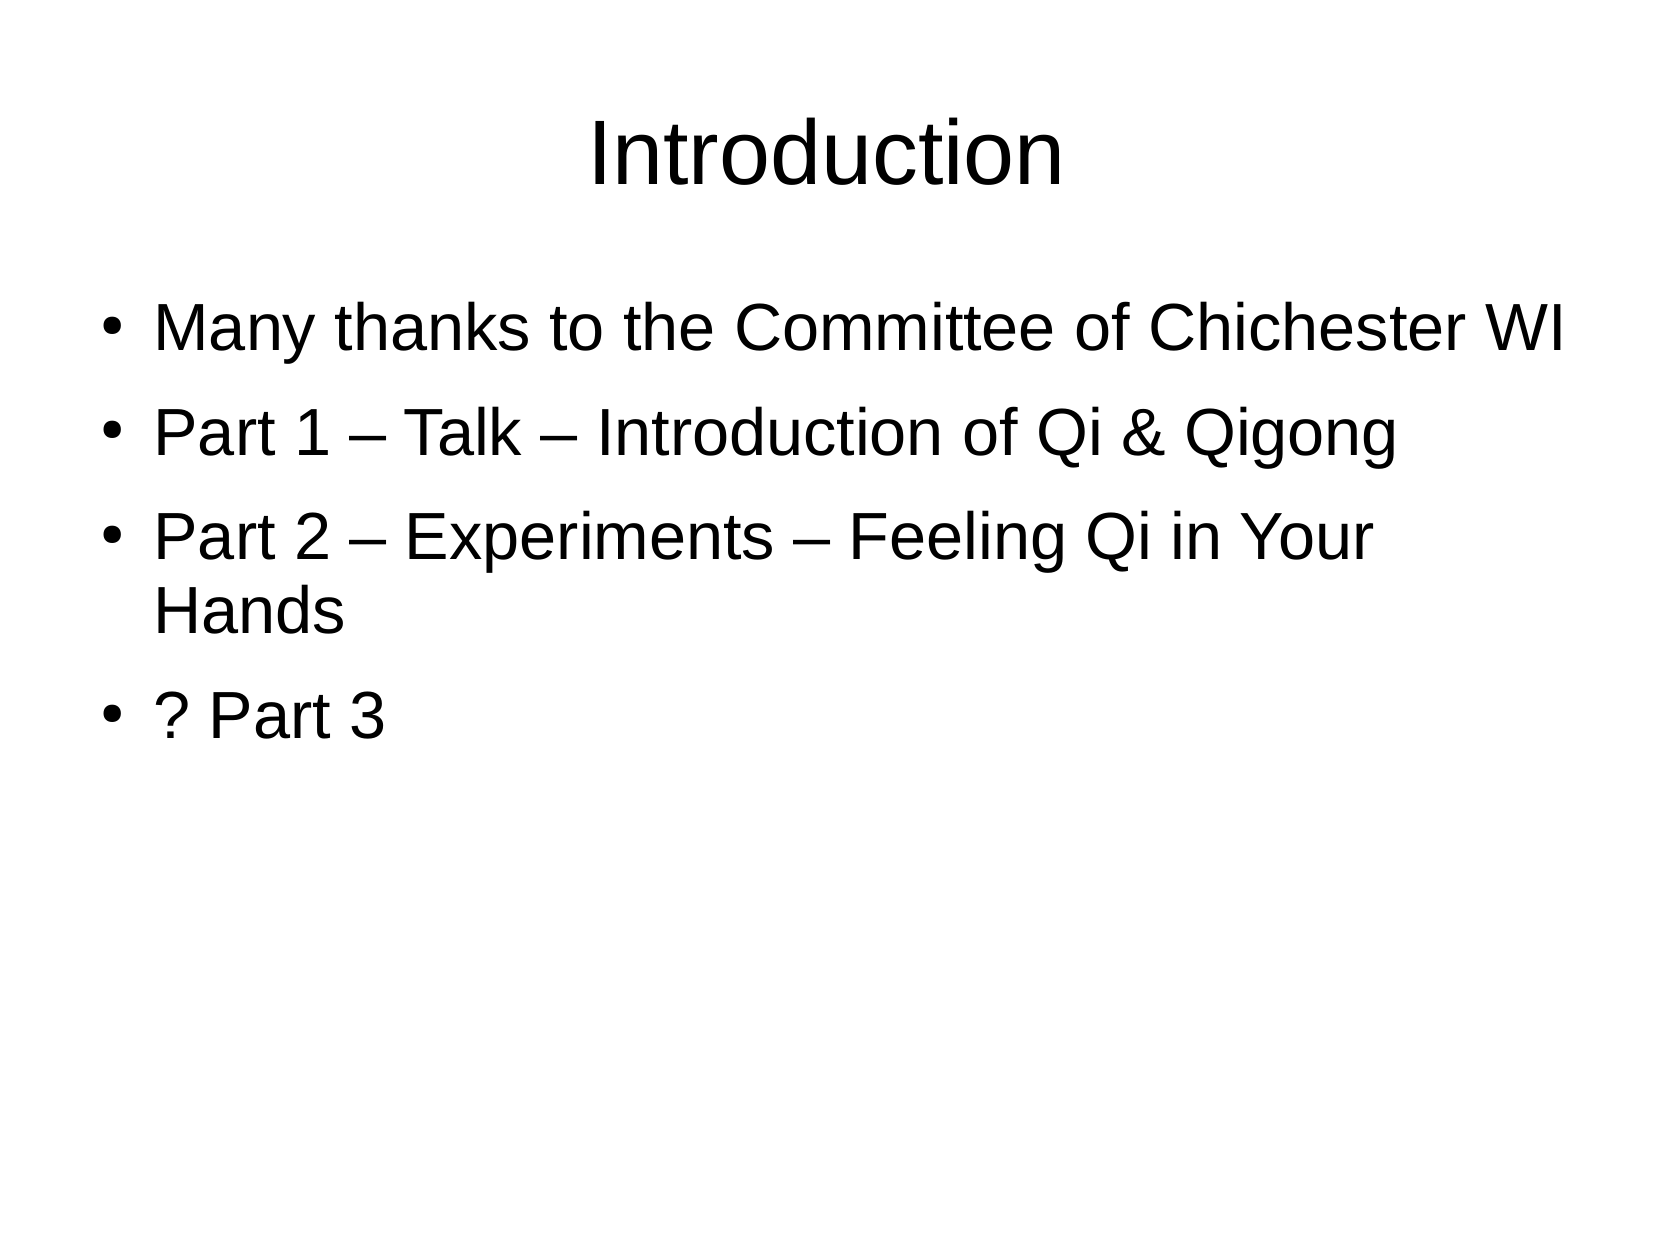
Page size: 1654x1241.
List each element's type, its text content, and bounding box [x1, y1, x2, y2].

title Introduction [82, 49, 1571, 257]
list Many thanks to the Committee of Chichester WI Part 1 – Talk – Introduction of Qi & Qigong Part 2 – Experiments – Feeling Qi in Your Hands ? Part 3 [82, 290, 1571, 1010]
